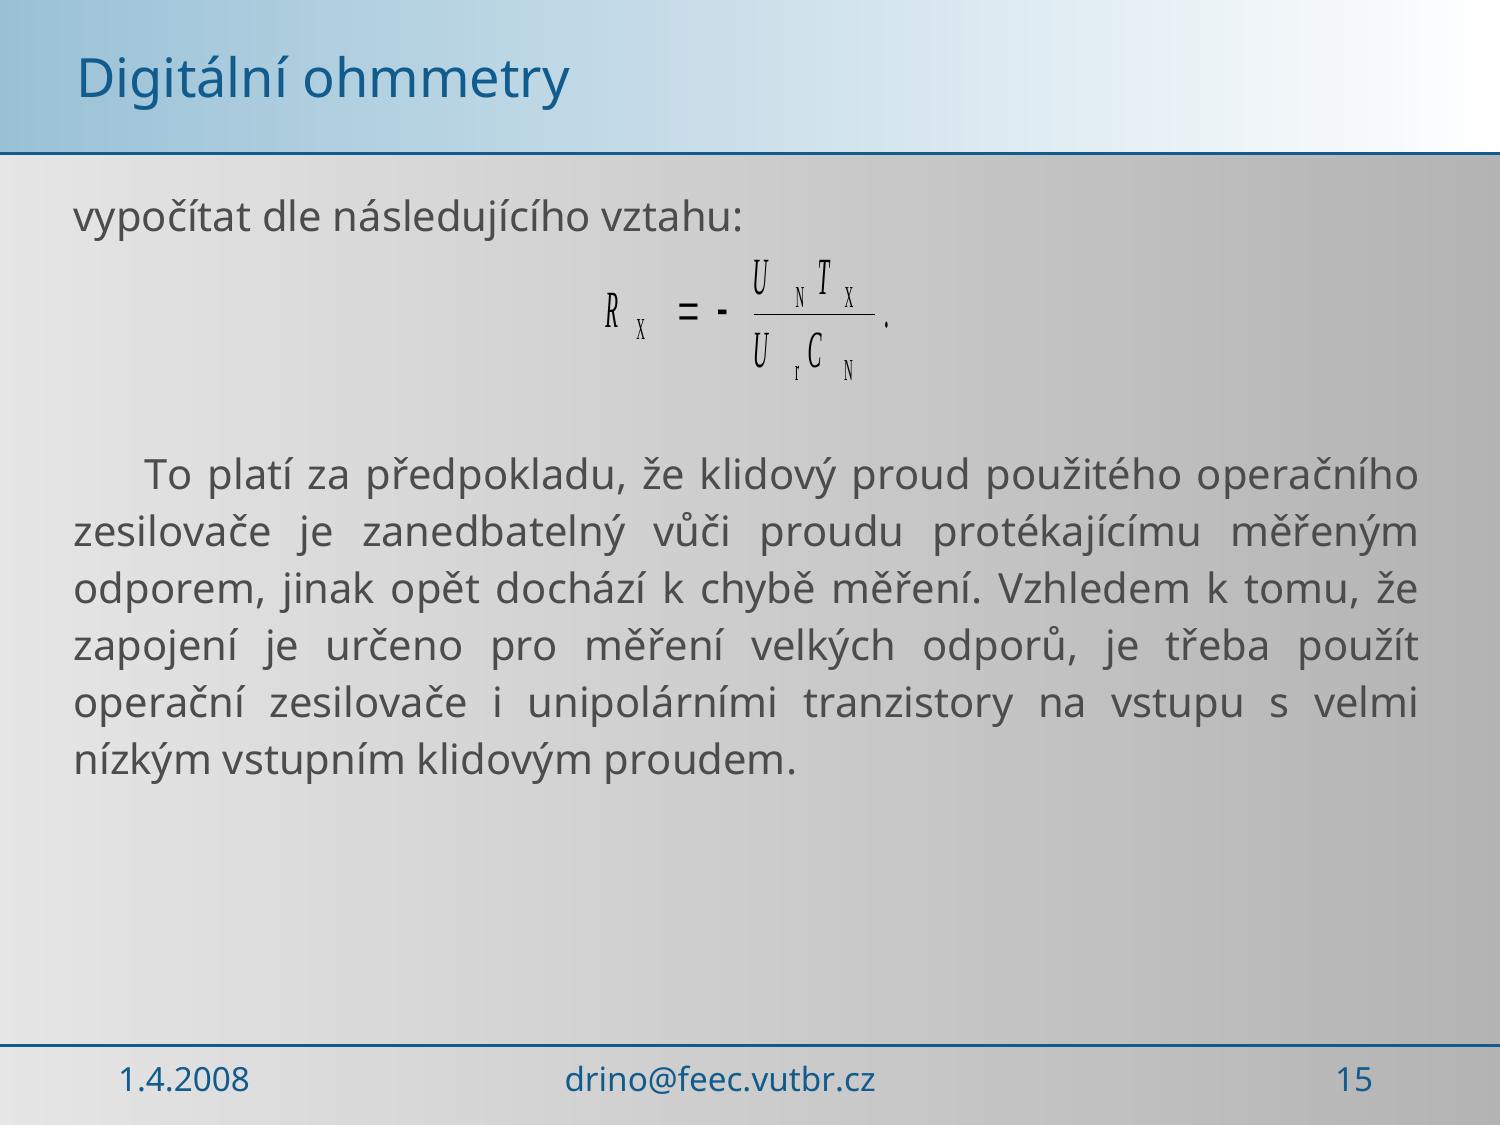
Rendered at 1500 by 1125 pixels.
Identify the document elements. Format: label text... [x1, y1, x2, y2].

picture [595, 244, 905, 393]
text_box 17 [1075, 1049, 1388, 1125]
text_box 1.4.2008 [103, 1049, 432, 1125]
text_box vypočítat dle následujícího vztahu: To platí za předpokladu, že klidový proud použitého operačního zesilovače je zanedbatelný vůči proudu protékajícímu měřeným odporem, jinak opět dochází k chybě měření. Vzhledem k tomu, že zapojení je určeno pro měření velkých odporů, je třeba použít operační zesilovače i unipolárními tranzistory na vstupu s velmi nízkým vstupním klidovým proudem. [59, 178, 1442, 795]
title Digitální ohmmetry [0, 0, 1500, 152]
text_box drino@feec.vutbr.cz [454, 1049, 987, 1125]
